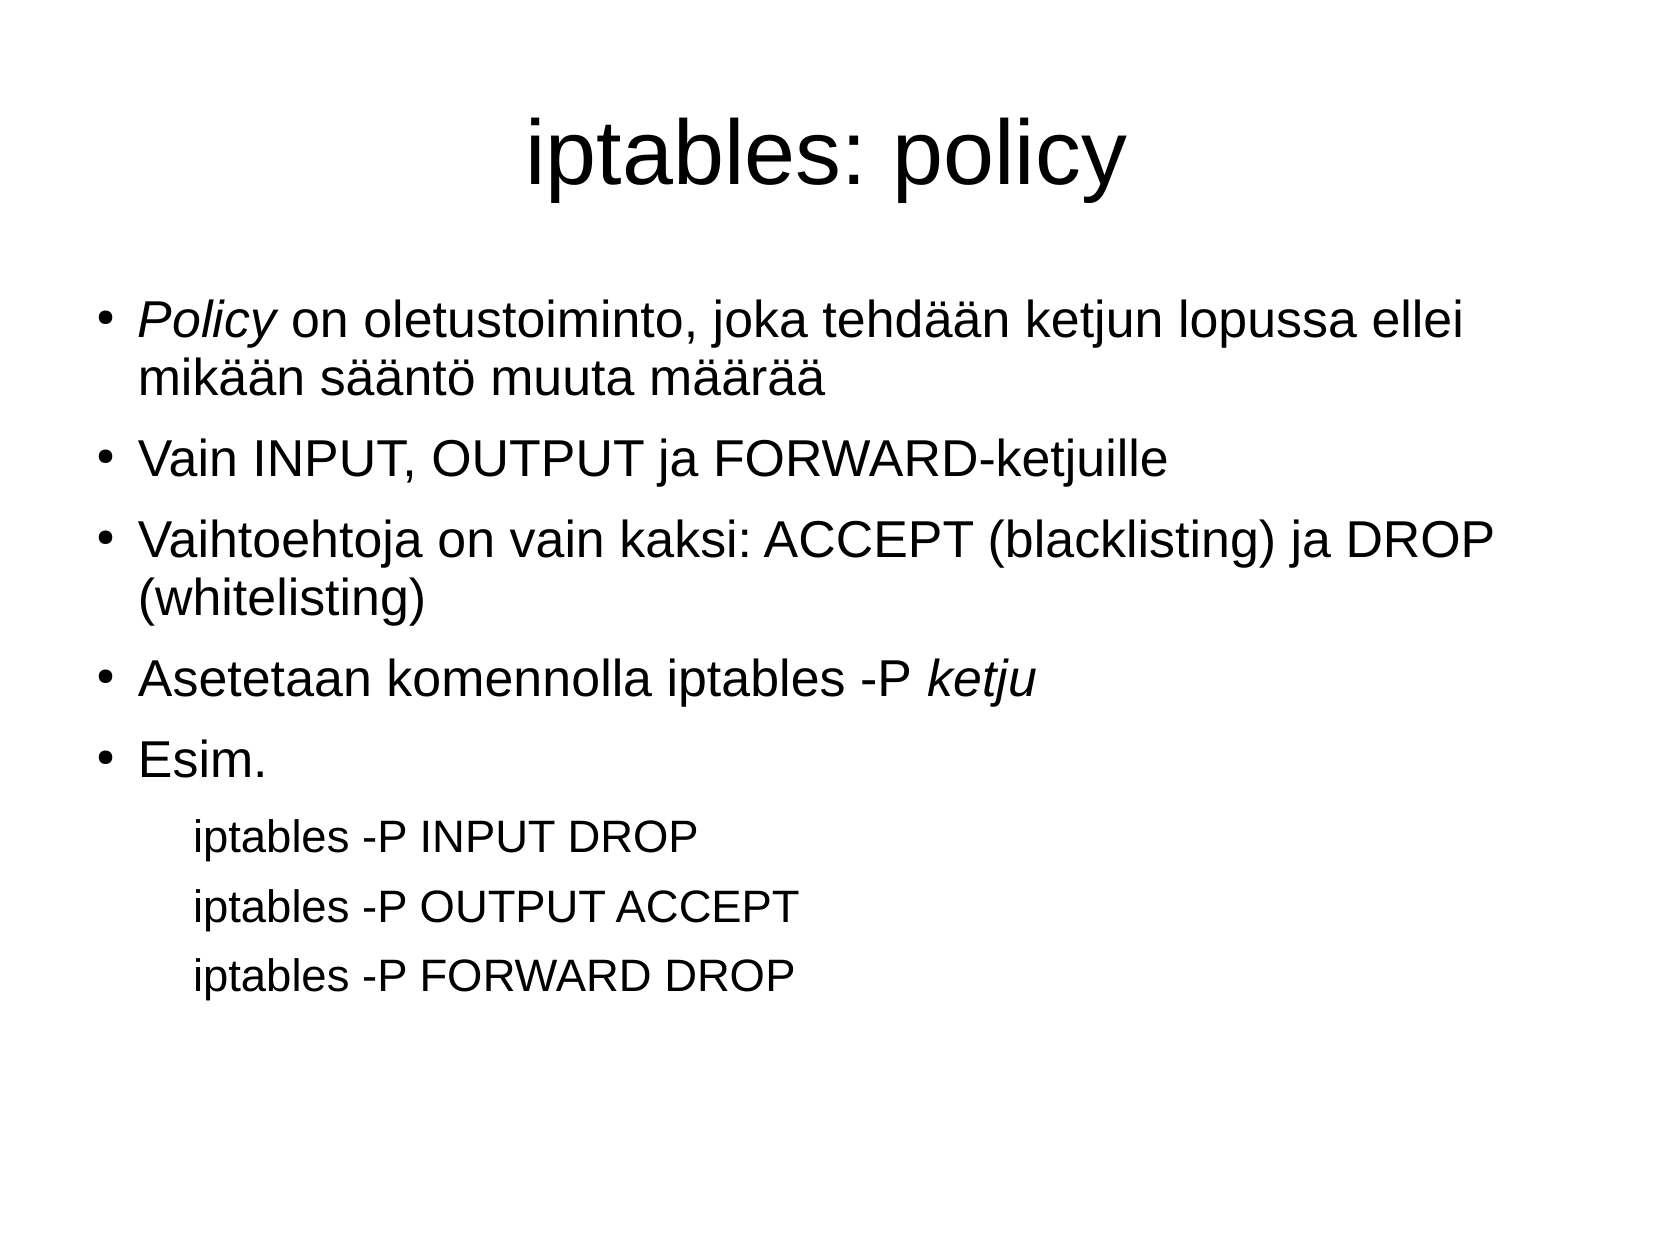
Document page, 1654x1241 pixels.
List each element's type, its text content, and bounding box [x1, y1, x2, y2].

list Policy on oletustoiminto, joka tehdään ketjun lopussa ellei mikään sääntö muuta määrää Vain INPUT, OUTPUT ja FORWARD-ketjuille Vaihtoehtoja on vain kaksi: ACCEPT (blacklisting) ja DROP (whitelisting) Asetetaan komennolla iptables -P ketju Esim. iptables -P INPUT DROP iptables -P OUTPUT ACCEPT iptables -P FORWARD DROP [82, 290, 1571, 1010]
title iptables: policy [82, 49, 1571, 257]
